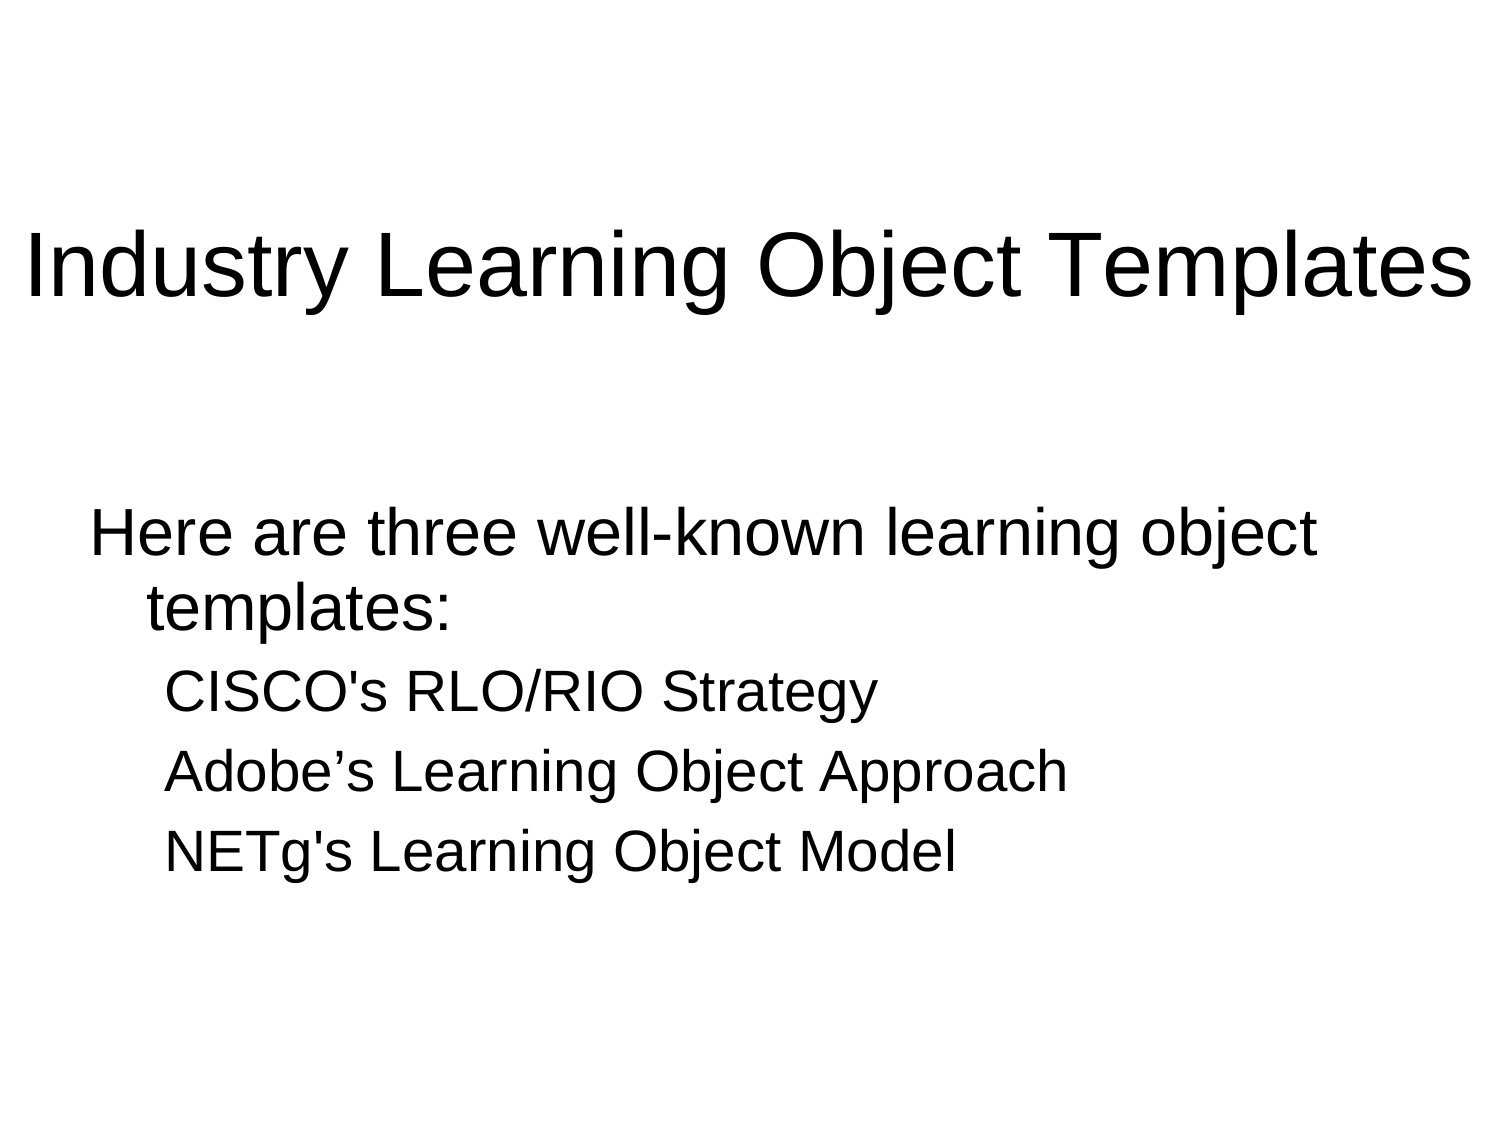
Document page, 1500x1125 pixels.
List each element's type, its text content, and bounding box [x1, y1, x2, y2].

title Industry Learning Object Templates [0, 199, 1500, 330]
list Here are three well-known learning object templates: CISCO's RLO/RIO Strategy Adobe’s Learning Object Approach NETg's Learning Object Model [75, 487, 1426, 1051]
